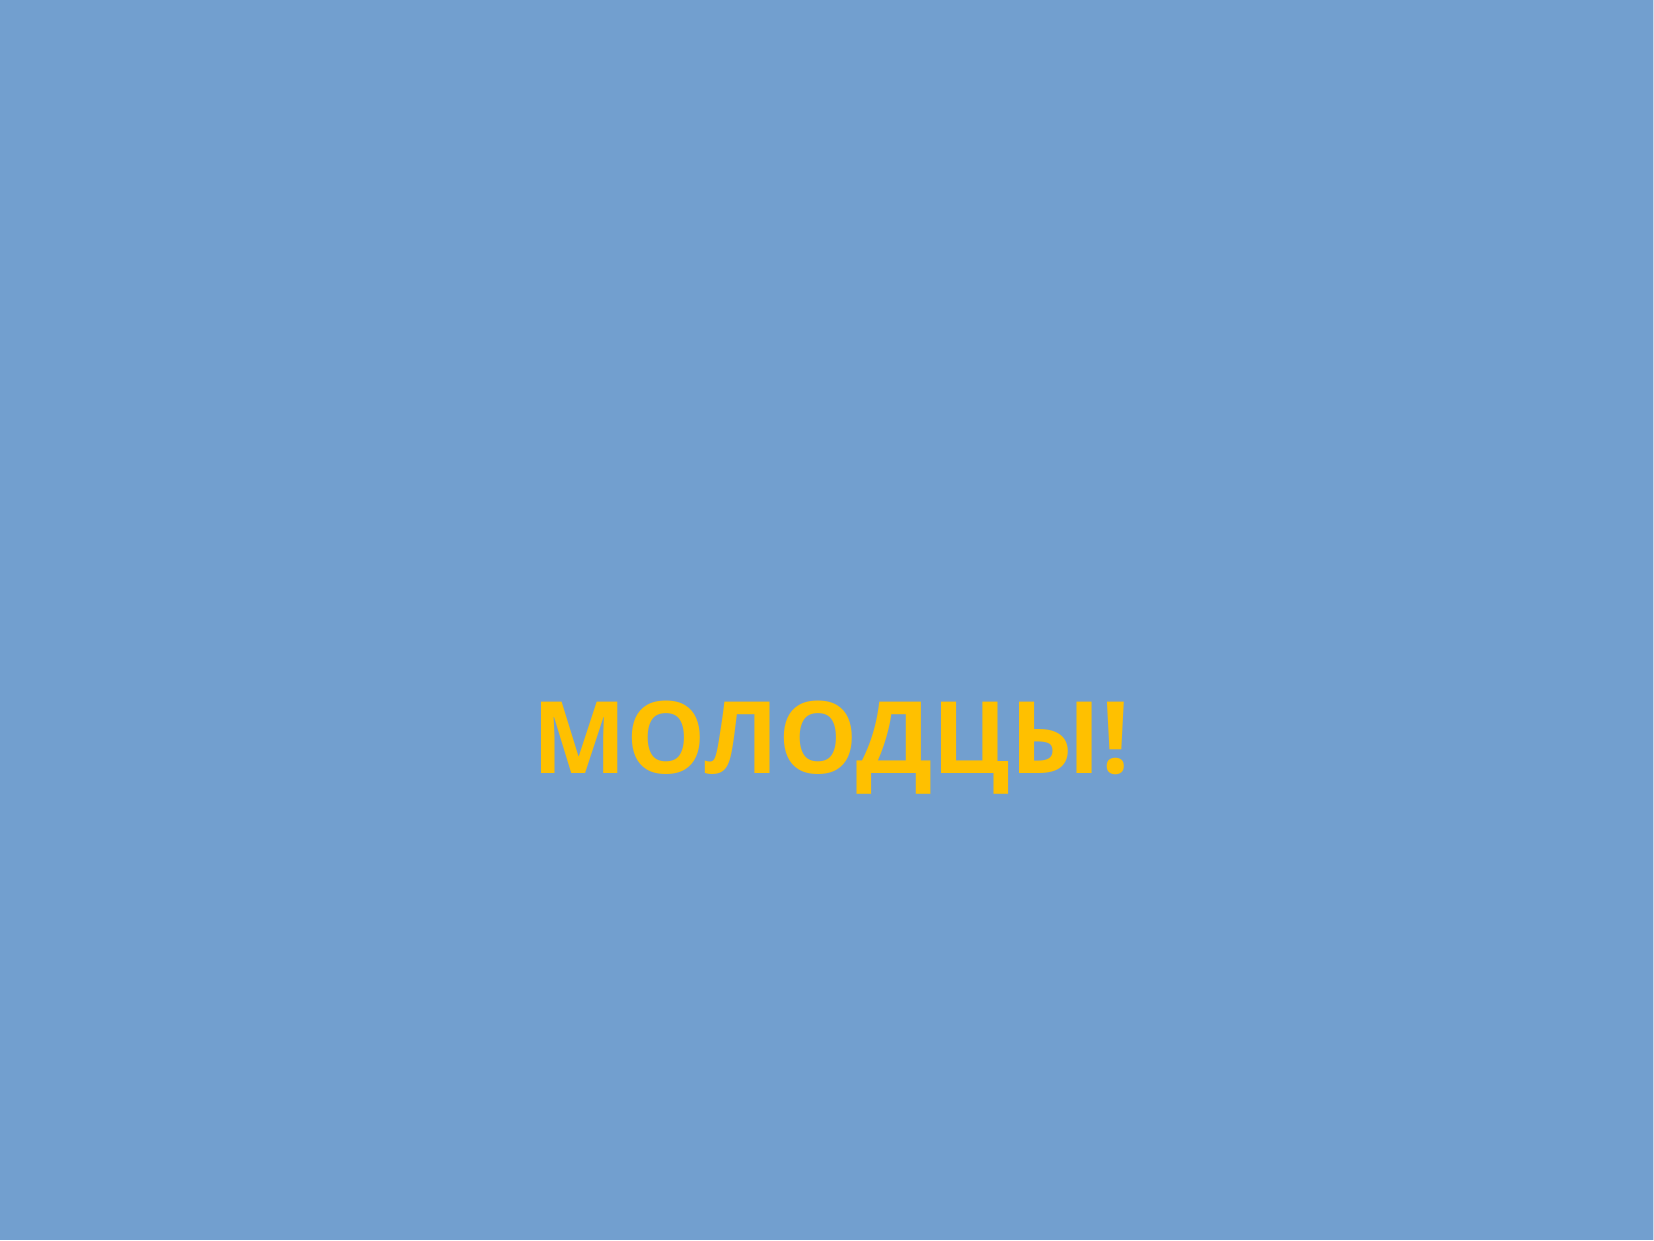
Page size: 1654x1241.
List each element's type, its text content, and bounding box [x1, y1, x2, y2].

title МОЛОДЦЫ! [87, 665, 1576, 873]
